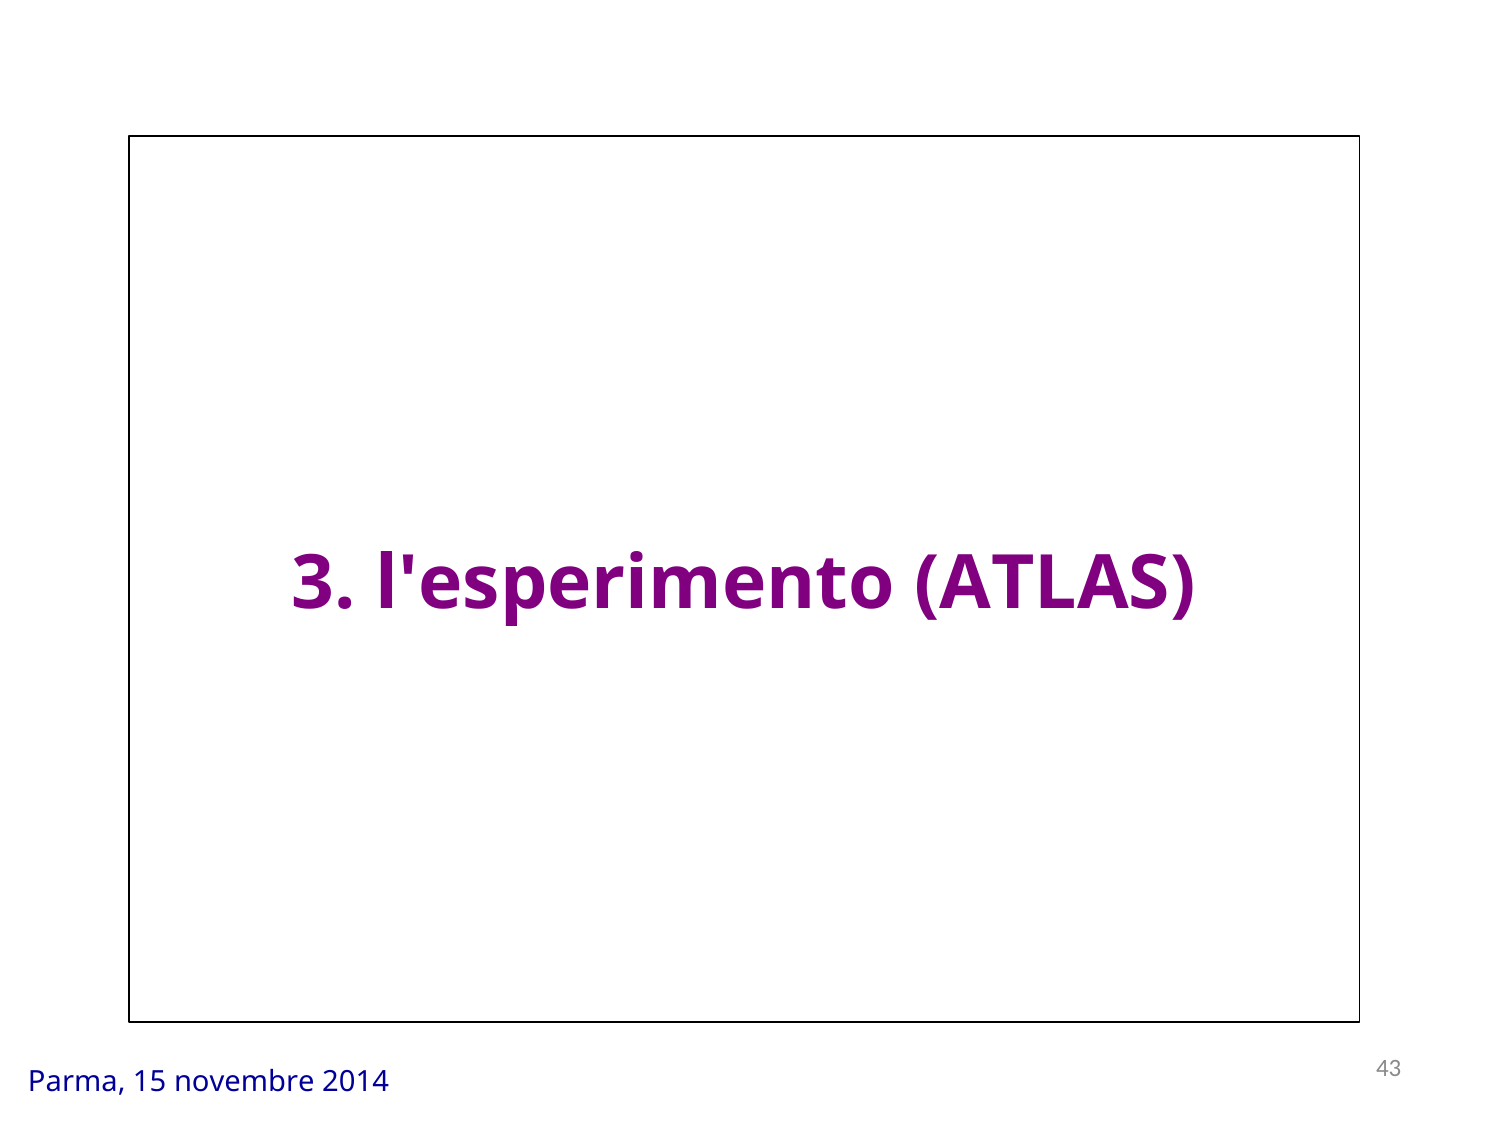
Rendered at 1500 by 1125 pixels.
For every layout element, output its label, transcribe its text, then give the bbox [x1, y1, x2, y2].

text_box <numero> [1074, 1042, 1417, 1095]
text_box 3. l'esperimento (ATLAS) [128, 135, 1360, 1022]
